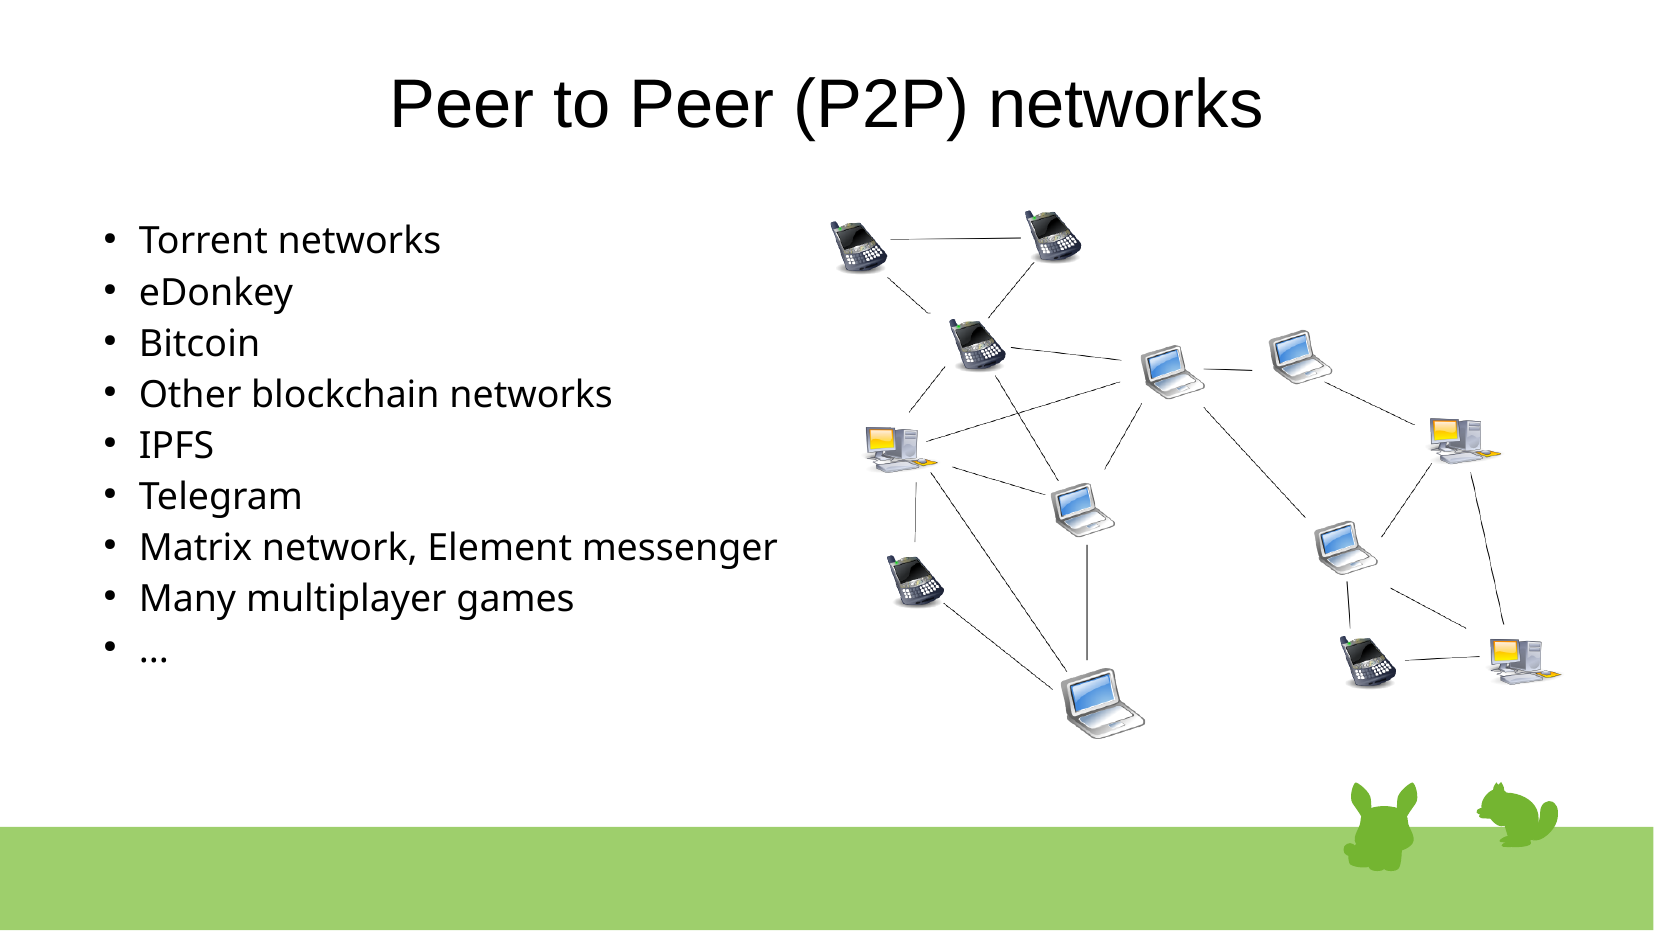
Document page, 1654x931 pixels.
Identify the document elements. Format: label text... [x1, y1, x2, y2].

title Peer to Peer (P2P) networks [88, 29, 1565, 178]
picture [826, 206, 1565, 739]
text_box Torrent networks eDonkey Bitcoin Other blockchain networks IPFS Telegram Matrix network, Element messenger Many multiplayer games ... [88, 206, 798, 885]
